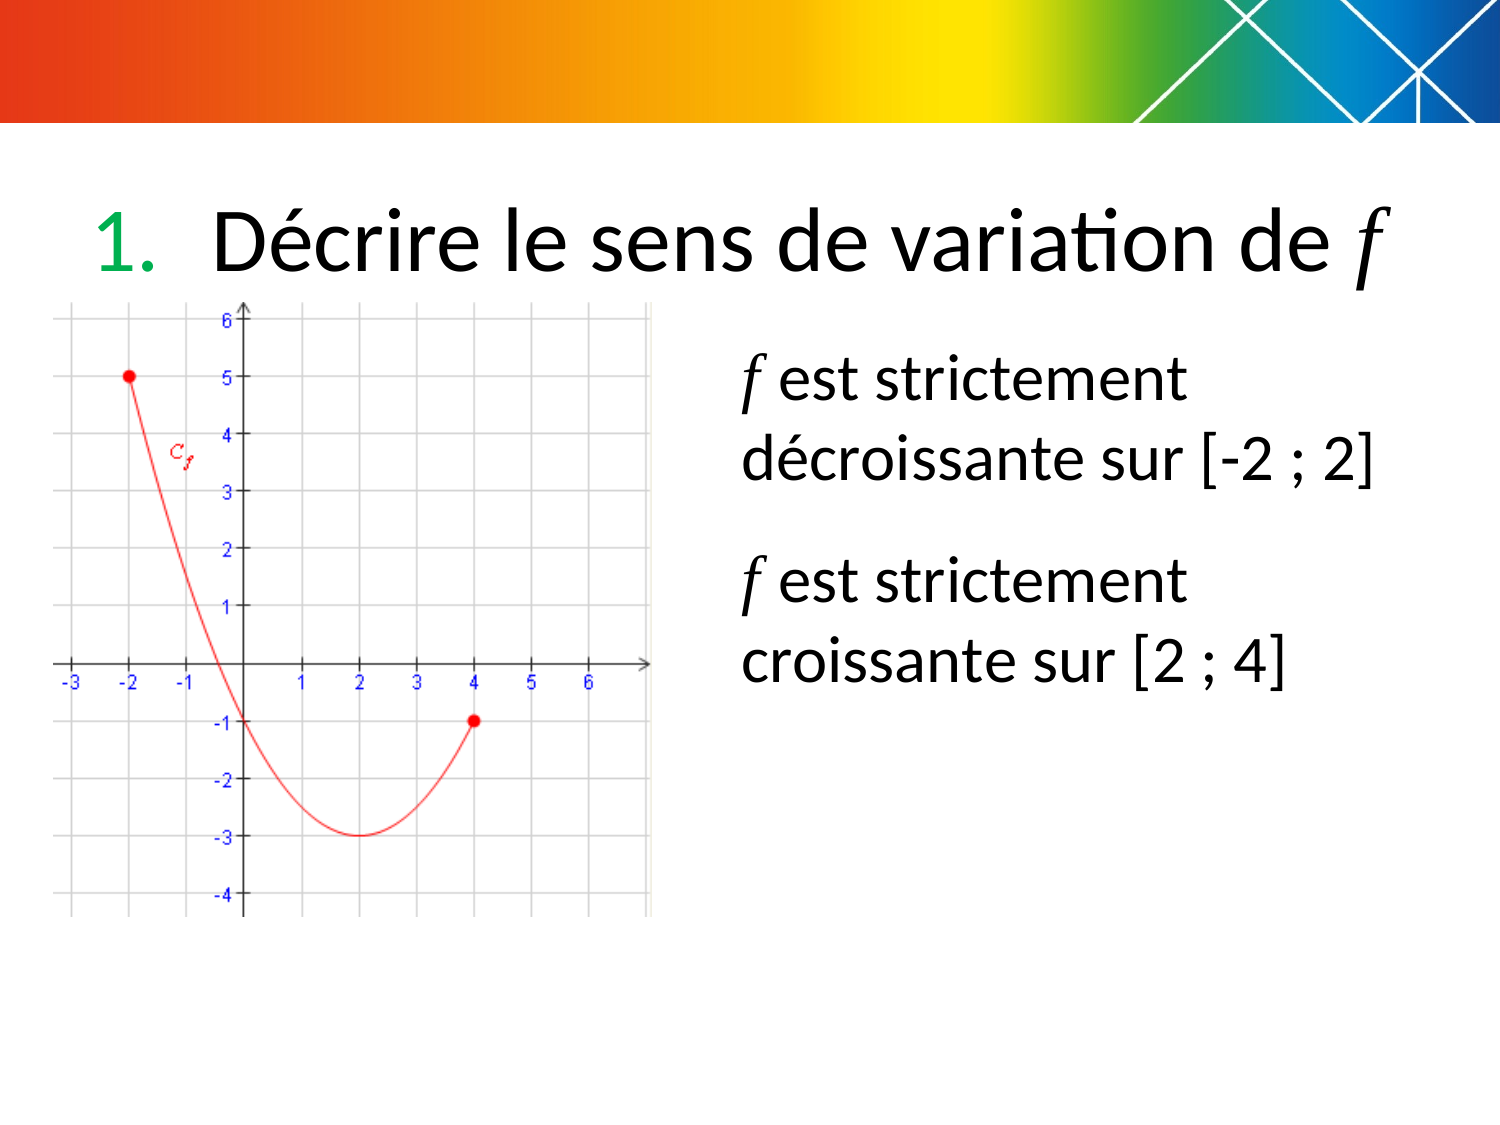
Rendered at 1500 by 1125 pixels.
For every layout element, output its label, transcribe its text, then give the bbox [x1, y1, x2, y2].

title Décrire le sens de variation de f [75, 163, 1500, 305]
picture [53, 302, 652, 917]
picture [0, 0, 1359, 123]
text_box f est strictement décroissante sur [-2 ; 2] f est strictement croissante sur [2 ; 4] [726, 326, 1424, 704]
picture [1340, 0, 1500, 123]
